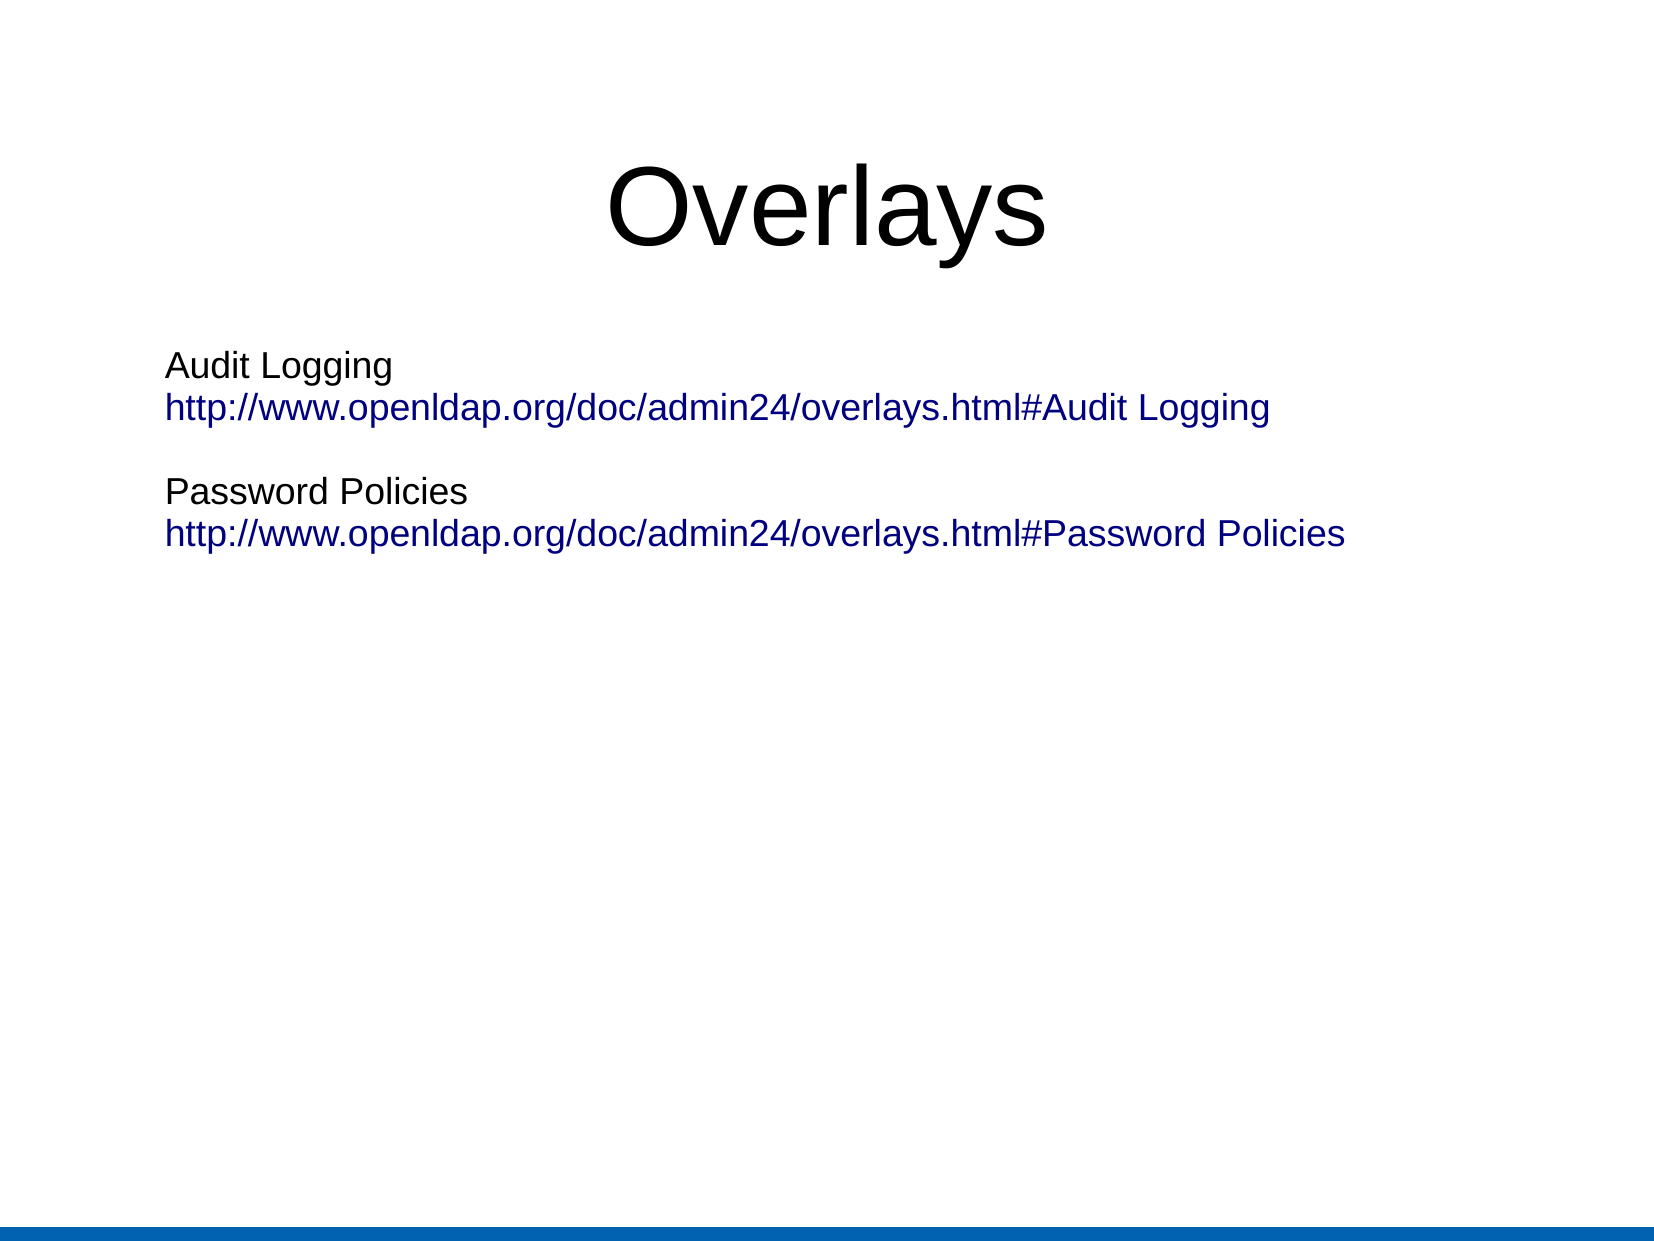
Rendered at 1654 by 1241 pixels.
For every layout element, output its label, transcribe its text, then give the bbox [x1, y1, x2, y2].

text_box Audit Logging http://www.openldap.org/doc/admin24/overlays.html#Audit Logging Password Policies http://www.openldap.org/doc/admin24/overlays.html#Password Policies [150, 337, 1365, 563]
title Overlays [121, 102, 1533, 311]
